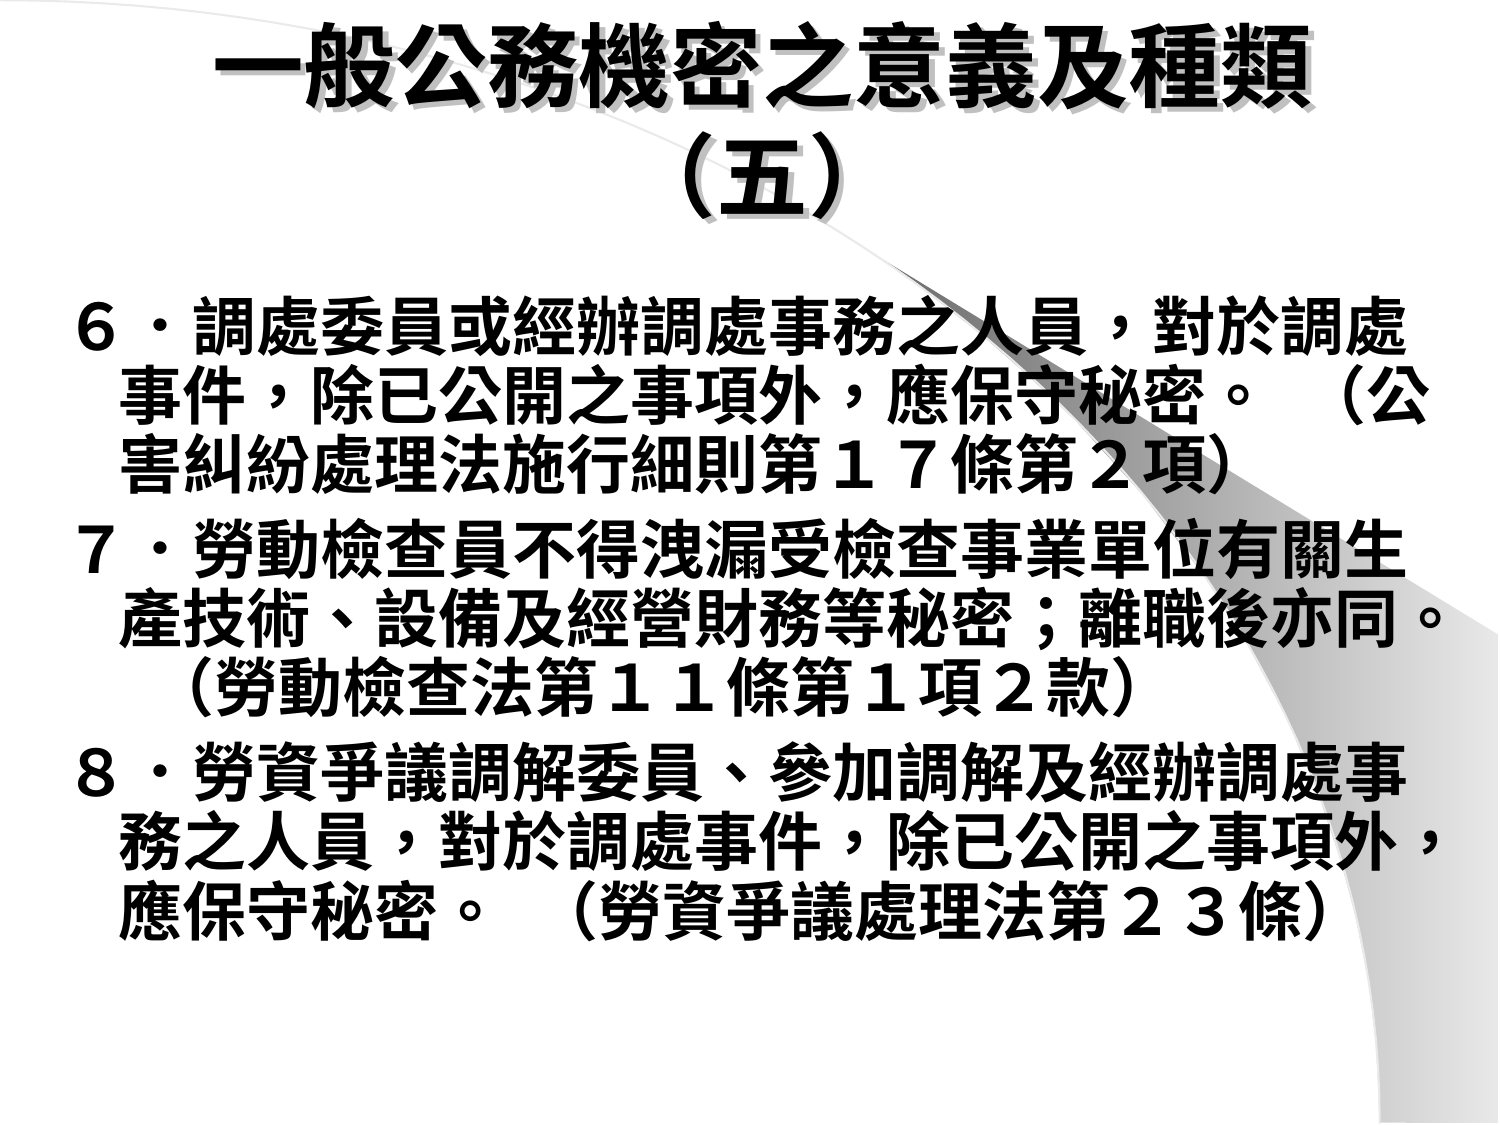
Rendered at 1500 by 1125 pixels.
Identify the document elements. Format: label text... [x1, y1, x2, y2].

list ６．調處委員或經辦調處事務之人員，對於調處事件，除已公開之事項外，應保守秘密。 （公害糾紛處理法施行細則第１７條第２項） ７．勞動檢查員不得洩漏受檢查事業單位有關生產技術、設備及經營財務等秘密；離職後亦同。 （勞動檢查法第１１條第１項２款） ８．勞資爭議調解委員、參加調解及經辦調處事務之人員，對於調處事件，除已公開之事項外，應保守秘密。 （勞資爭議處理法第２３條） [50, 287, 1450, 1075]
title 一般公務機密之意義及種類（五） [125, 0, 1401, 238]
